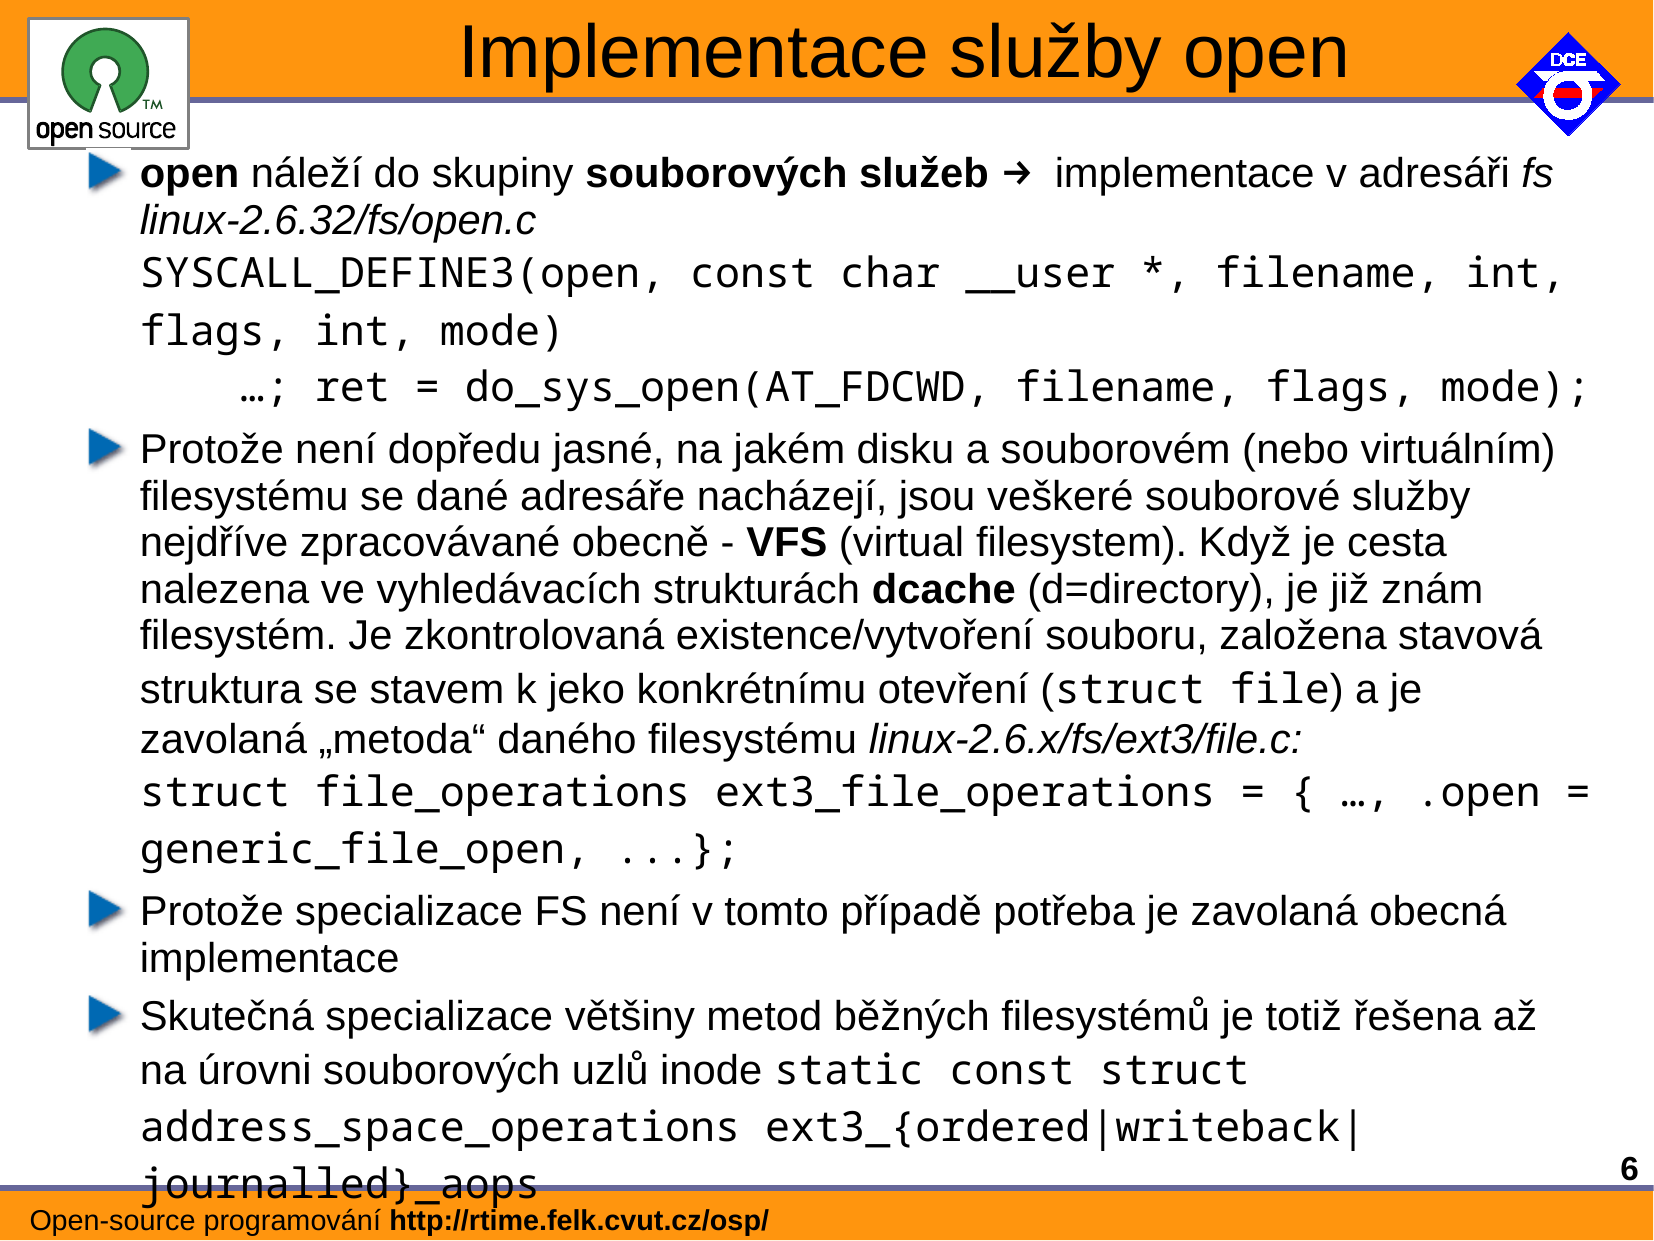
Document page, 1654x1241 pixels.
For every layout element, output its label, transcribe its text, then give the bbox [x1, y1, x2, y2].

list open náleží do skupiny souborových služeb → implementace v adresáři fs linux-2.6.32/fs/open.c SYSCALL_DEFINE3(open, const char __user *, filename, int, flags, int, mode) …; ret = do_sys_open(AT_FDCWD, filename, flags, mode); Protože není dopředu jasné, na jakém disku a souborovém (nebo virtuálním) filesystému se dané adresáře nacházejí, jsou veškeré souborové služby nejdříve zpracovávané obecně - VFS (virtual filesystem). Když je cesta nalezena ve vyhledávacích strukturách dcache (d=directory), je již znám filesystém. Je zkontrolovaná existence/vytvoření souboru, založena stavová struktura se stavem k jeko konkrétnímu otevření (struct file) a je zavolaná „metoda“ daného filesystému linux-2.6.x/fs/ext3/file.c: struct file_operations ext3_file_operations = { …, .open = generic_file_open, ...}; Protože specializace FS není v tomto případě potřeba je zavolaná obecná implementace Skutečná specializace většiny metod běžných filesystémů je totiž řešena až na úrovni souborových uzlů inode static const struct address_space_operations ext3_{ordered|writeback|journalled}_aops [68, 150, 1592, 1193]
title Implementace služby open [178, 4, 1631, 98]
